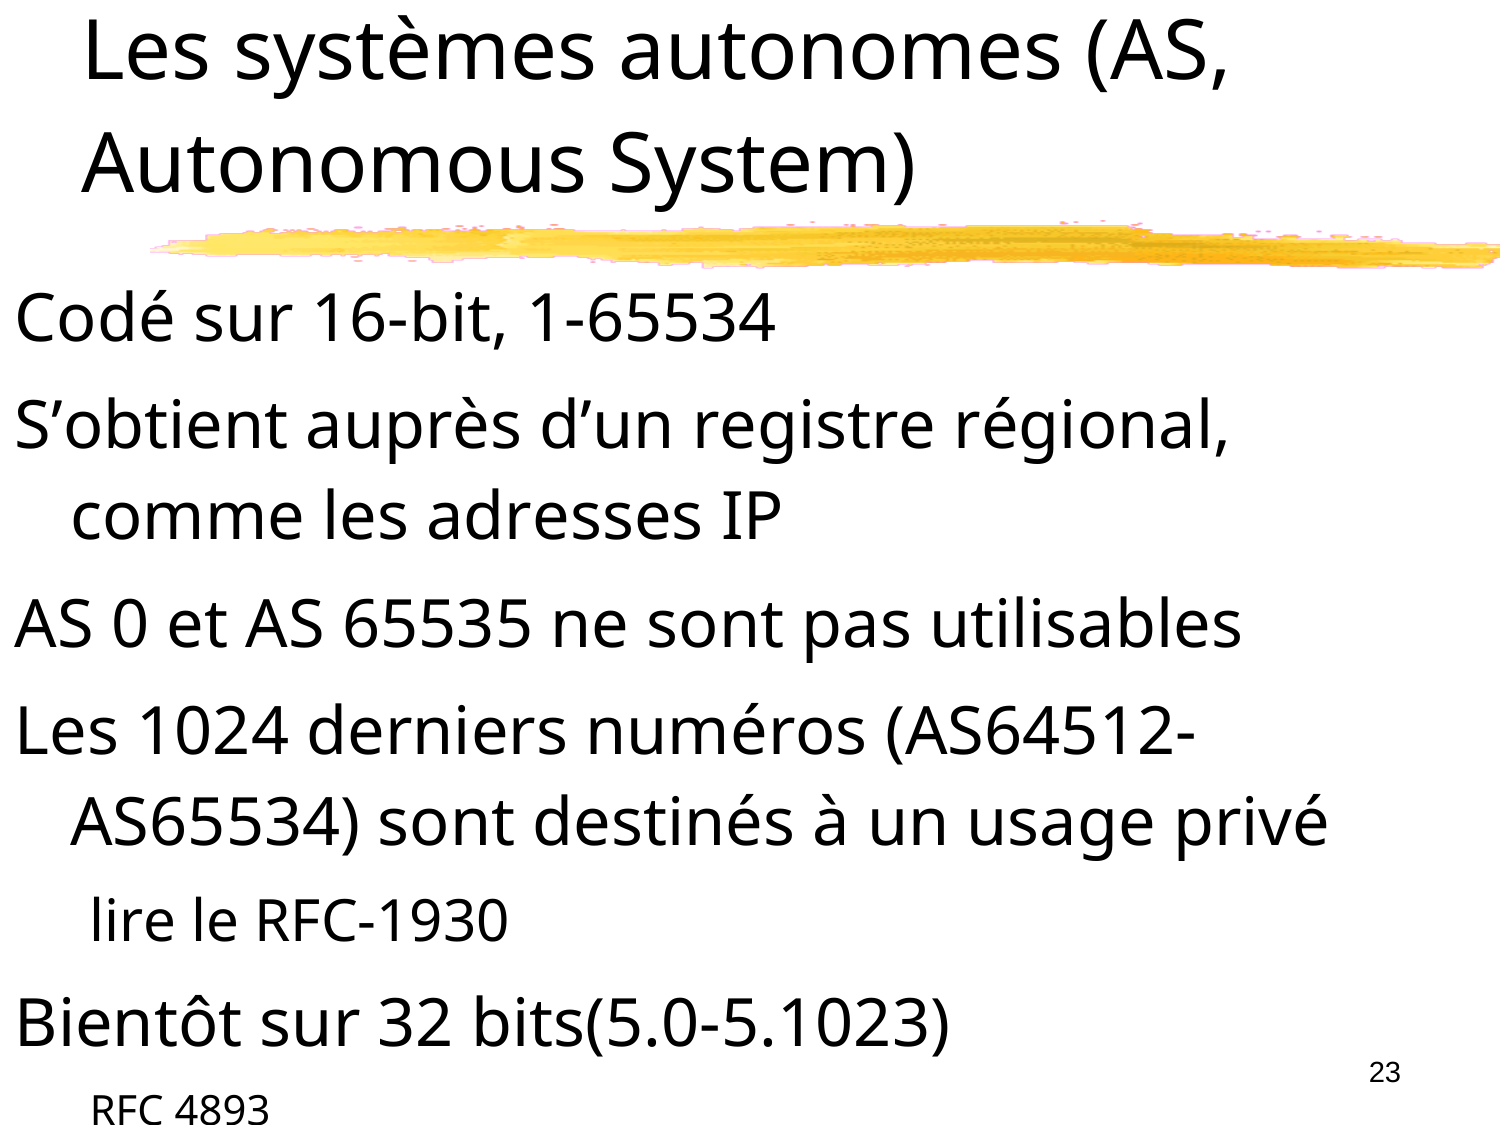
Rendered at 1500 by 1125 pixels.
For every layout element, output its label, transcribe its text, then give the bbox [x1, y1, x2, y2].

list Codé sur 16-bit, 1-65534 S’obtient auprès d’un registre régional, comme les adresses IP AS 0 et AS 65535 ne sont pas utilisables Les 1024 derniers numéros (AS64512-AS65534) sont destinés à un usage privé lire le RFC-1930 Bientôt sur 32 bits(5.0-5.1023)‏ RFC 4893 [0, 262, 1500, 1125]
title Les systèmes autonomes (AS, Autonomous System)‏ [66, 9, 1342, 225]
picture [150, 215, 1500, 262]
